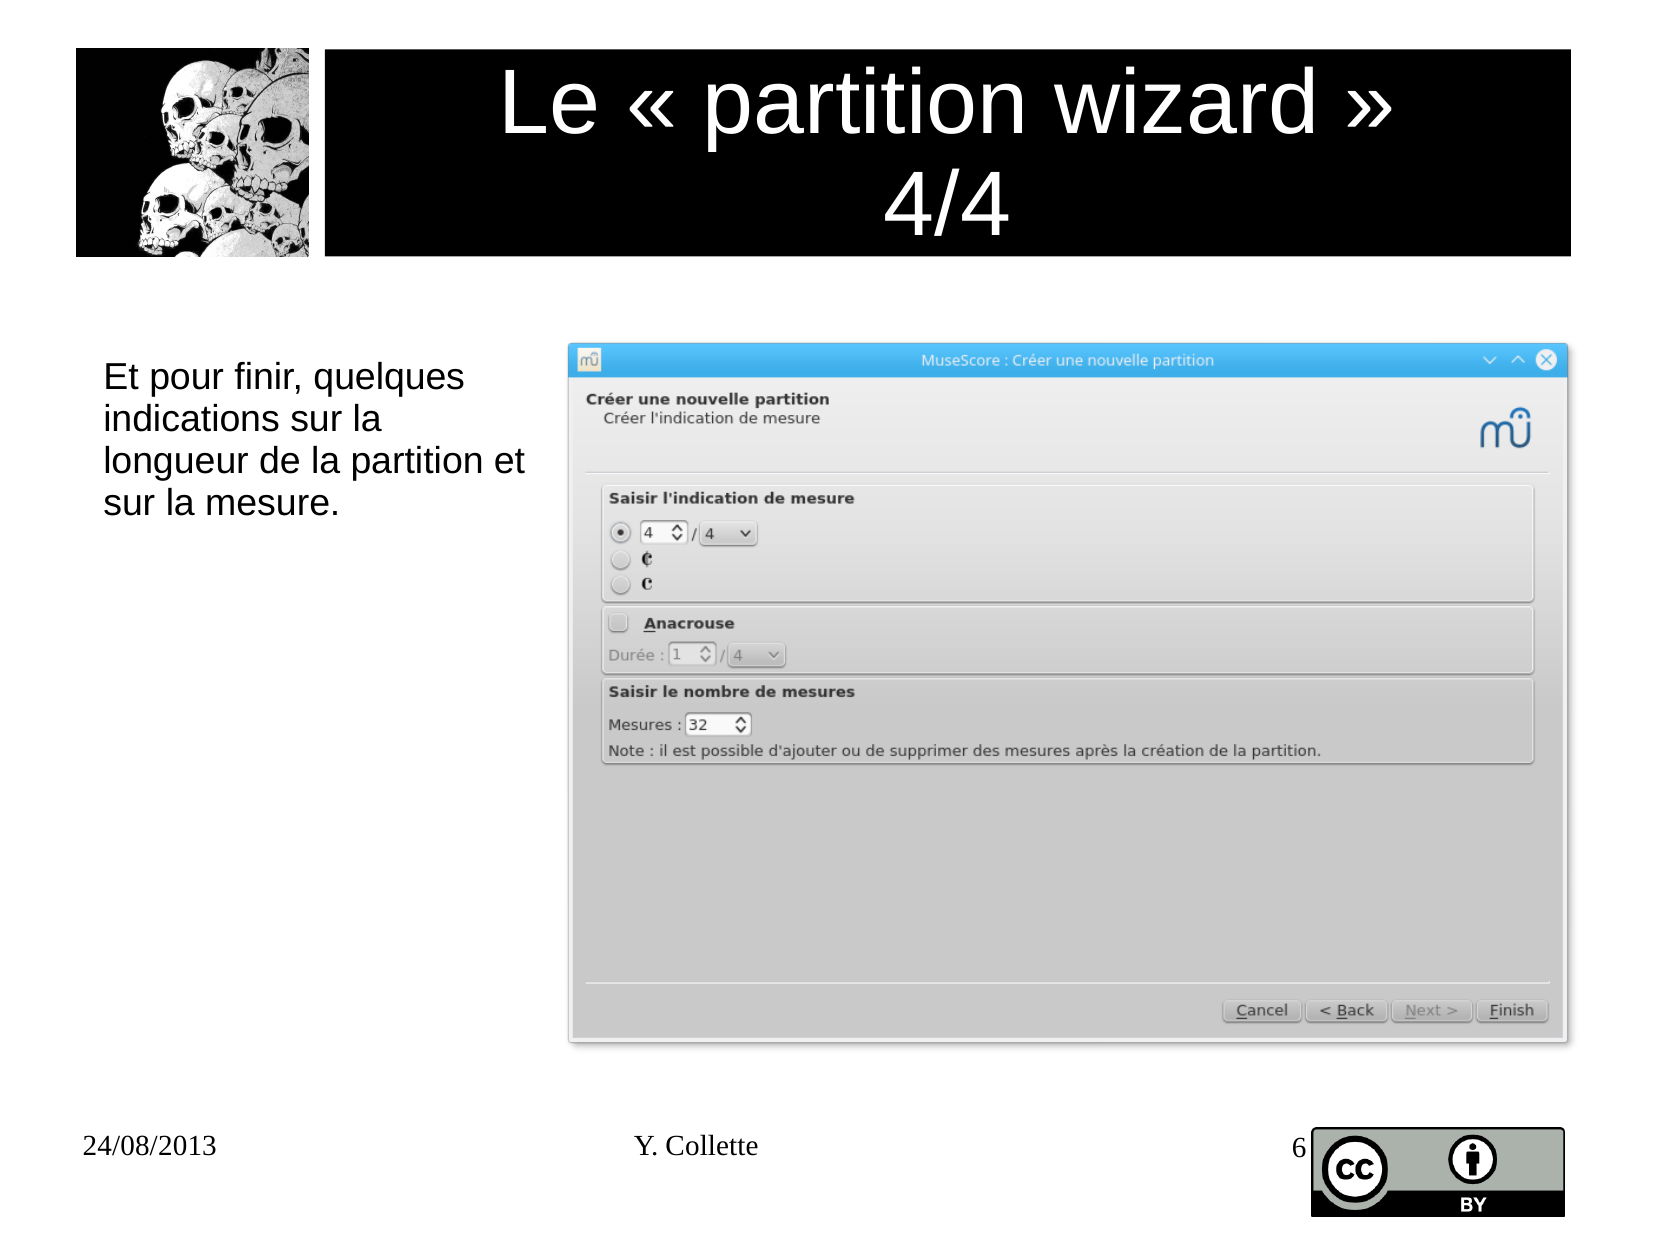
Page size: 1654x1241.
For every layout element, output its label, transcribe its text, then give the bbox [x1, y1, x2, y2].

text_box Et pour finir, quelques indications sur la longueur de la partition et sur la mesure. [88, 348, 550, 532]
title Le « partition wizard » 4/4 [324, 49, 1571, 257]
picture [560, 335, 1583, 1058]
picture [1311, 1127, 1565, 1217]
picture [76, 48, 309, 257]
